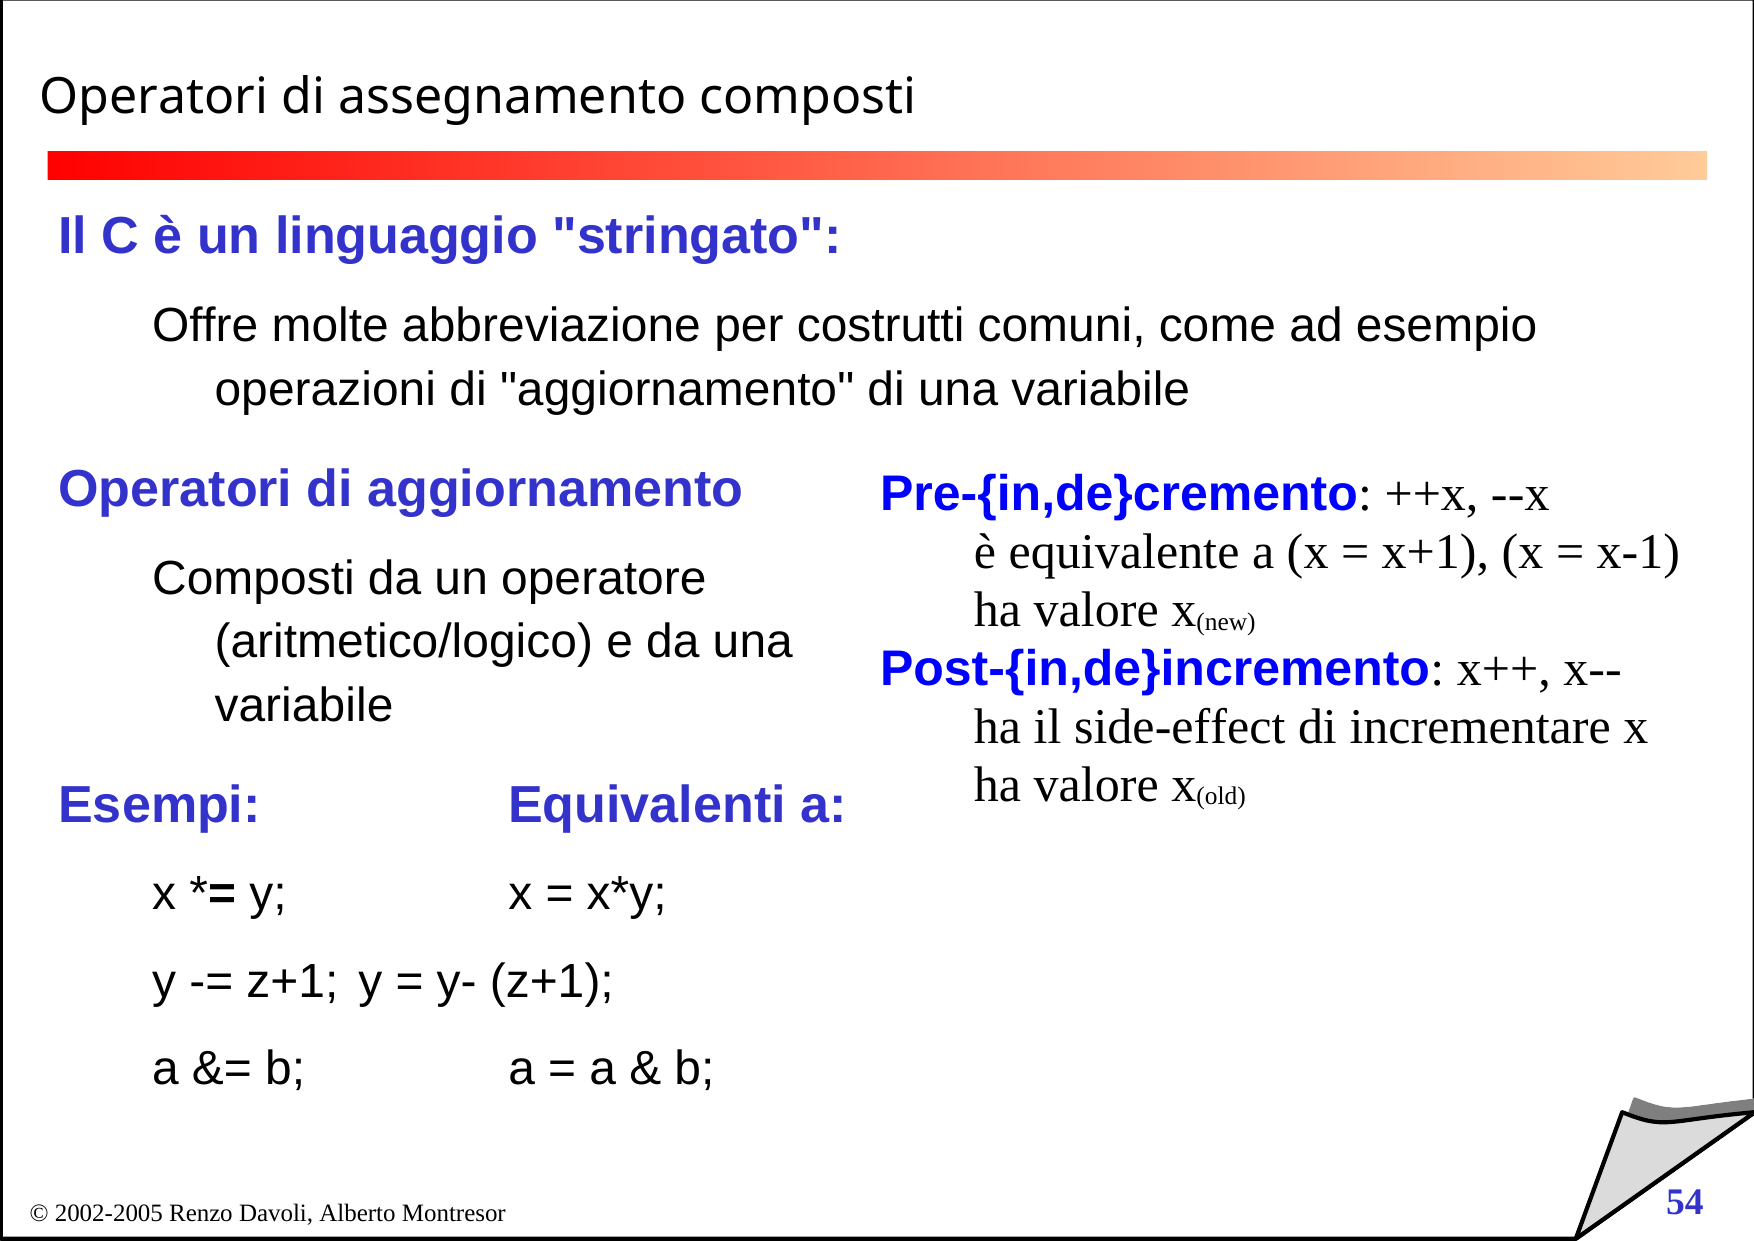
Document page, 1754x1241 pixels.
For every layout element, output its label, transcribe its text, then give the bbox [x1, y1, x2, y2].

text_box main [750, 151, 754, 179]
title Operatori di assegnamento composti [40, 49, 1714, 144]
list Il C è un linguaggio "stringato": Offre molte abbreviazione per costrutti comuni, come ad esempio operazioni di "aggiornamento" di una variabile Operatori di aggiornamento Composti da un operatore (aritmetico/logico) e da una variabile Esempi: Equivalenti a: x *= y; x = x*y; y -= z+1; y = y- (z+1); a &= b; a = a & b; [58, 206, 1696, 1103]
text_box Pre-{in,de}cremento: ++x, --x è equivalente a (x = x+1), (x = x-1) ha valore x(new) Post-{in,de}incremento: x++, x-- ha il side-effect di incrementare x ha valore x(old) [880, 462, 1738, 1007]
